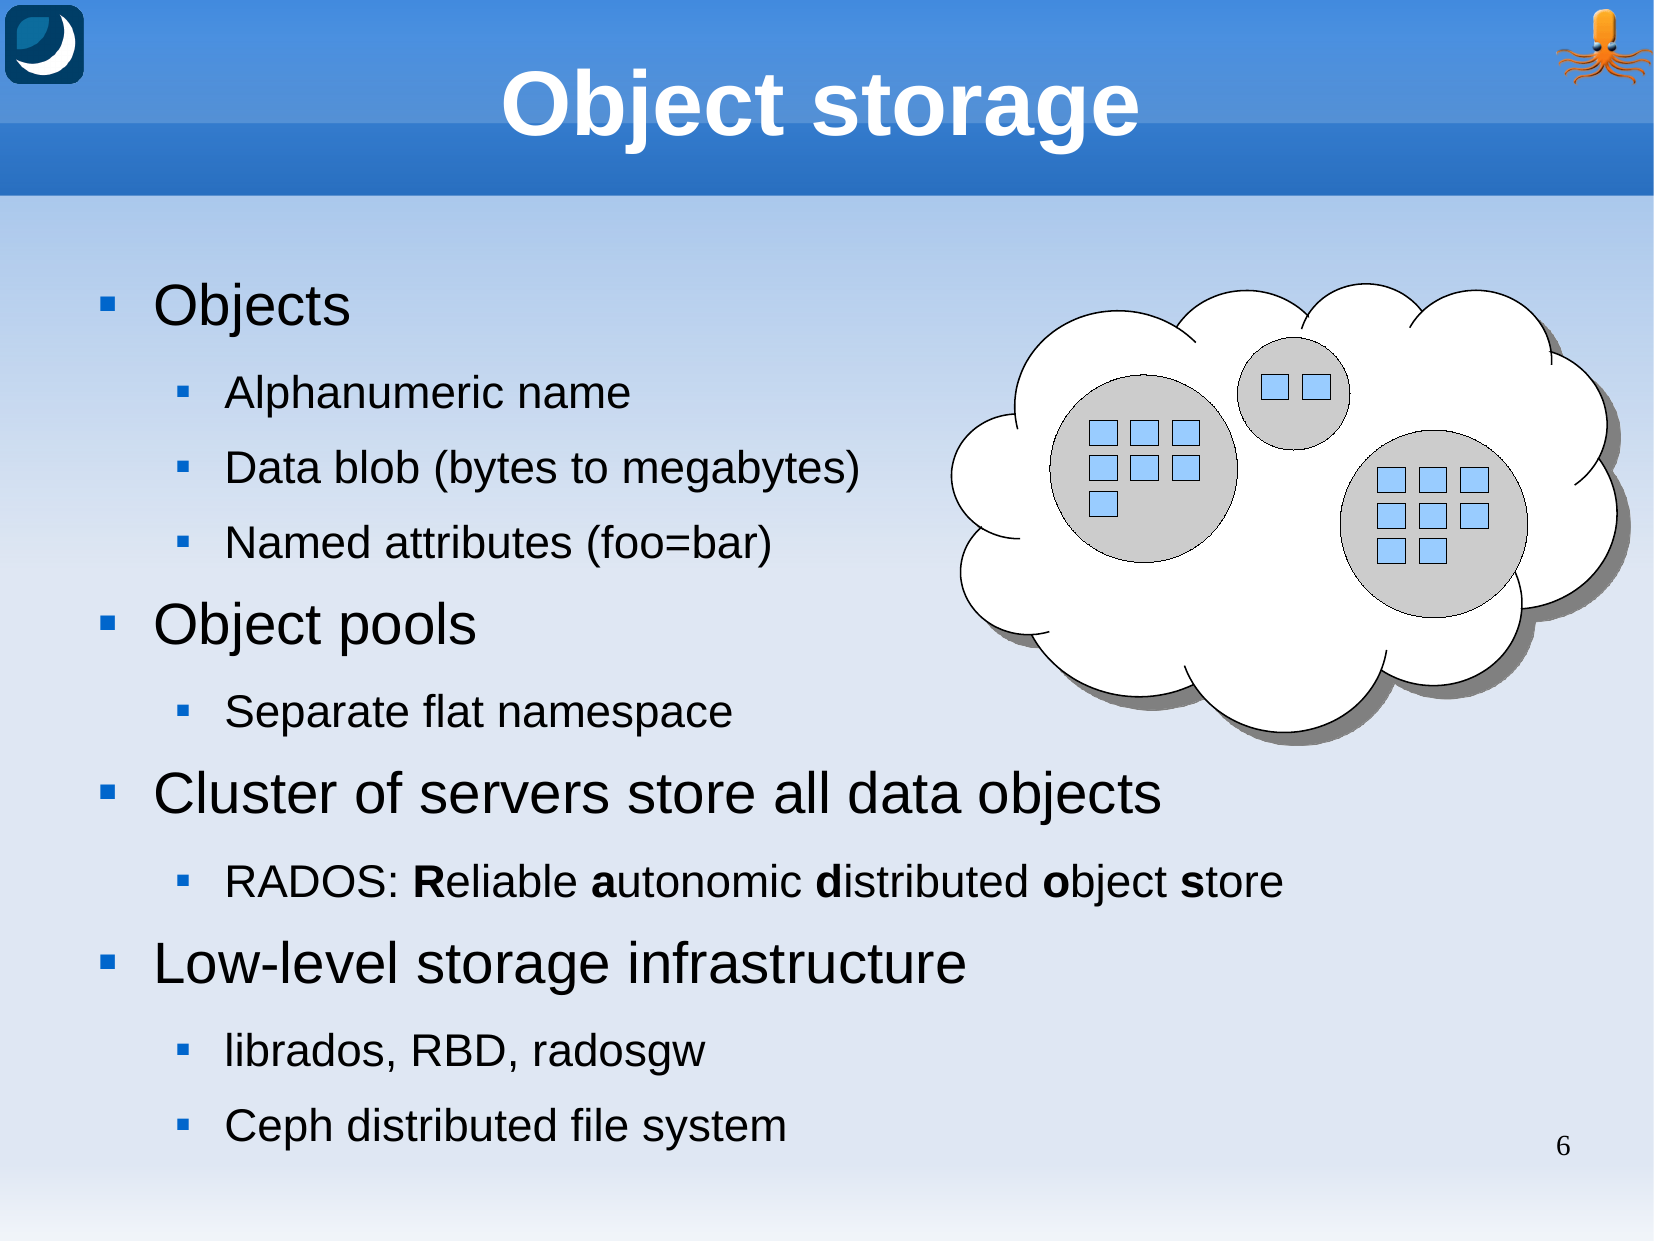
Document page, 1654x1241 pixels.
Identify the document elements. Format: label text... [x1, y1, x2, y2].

text_box [1460, 503, 1489, 529]
text_box [1377, 467, 1406, 493]
picture [0, 0, 1654, 1241]
text_box [1377, 538, 1406, 564]
text_box [1460, 467, 1489, 493]
text_box [1049, 374, 1238, 563]
text_box [1419, 538, 1447, 564]
text_box [1377, 503, 1406, 529]
title Object storage [76, 0, 1565, 208]
text_box [1571, 361, 1618, 594]
text_box [1237, 337, 1351, 451]
list Objects Alphanumeric name Data blob (bytes to megabytes) Named attributes (foo=bar) Object pools Separate flat namespace Cluster of servers store all data objects RADOS: Reliable autonomic distributed object store Low-level storage infrastructure librados, RBD, radosgw Ceph distributed file system [82, 272, 1571, 1152]
text_box [1419, 467, 1447, 493]
text_box [1419, 503, 1447, 529]
